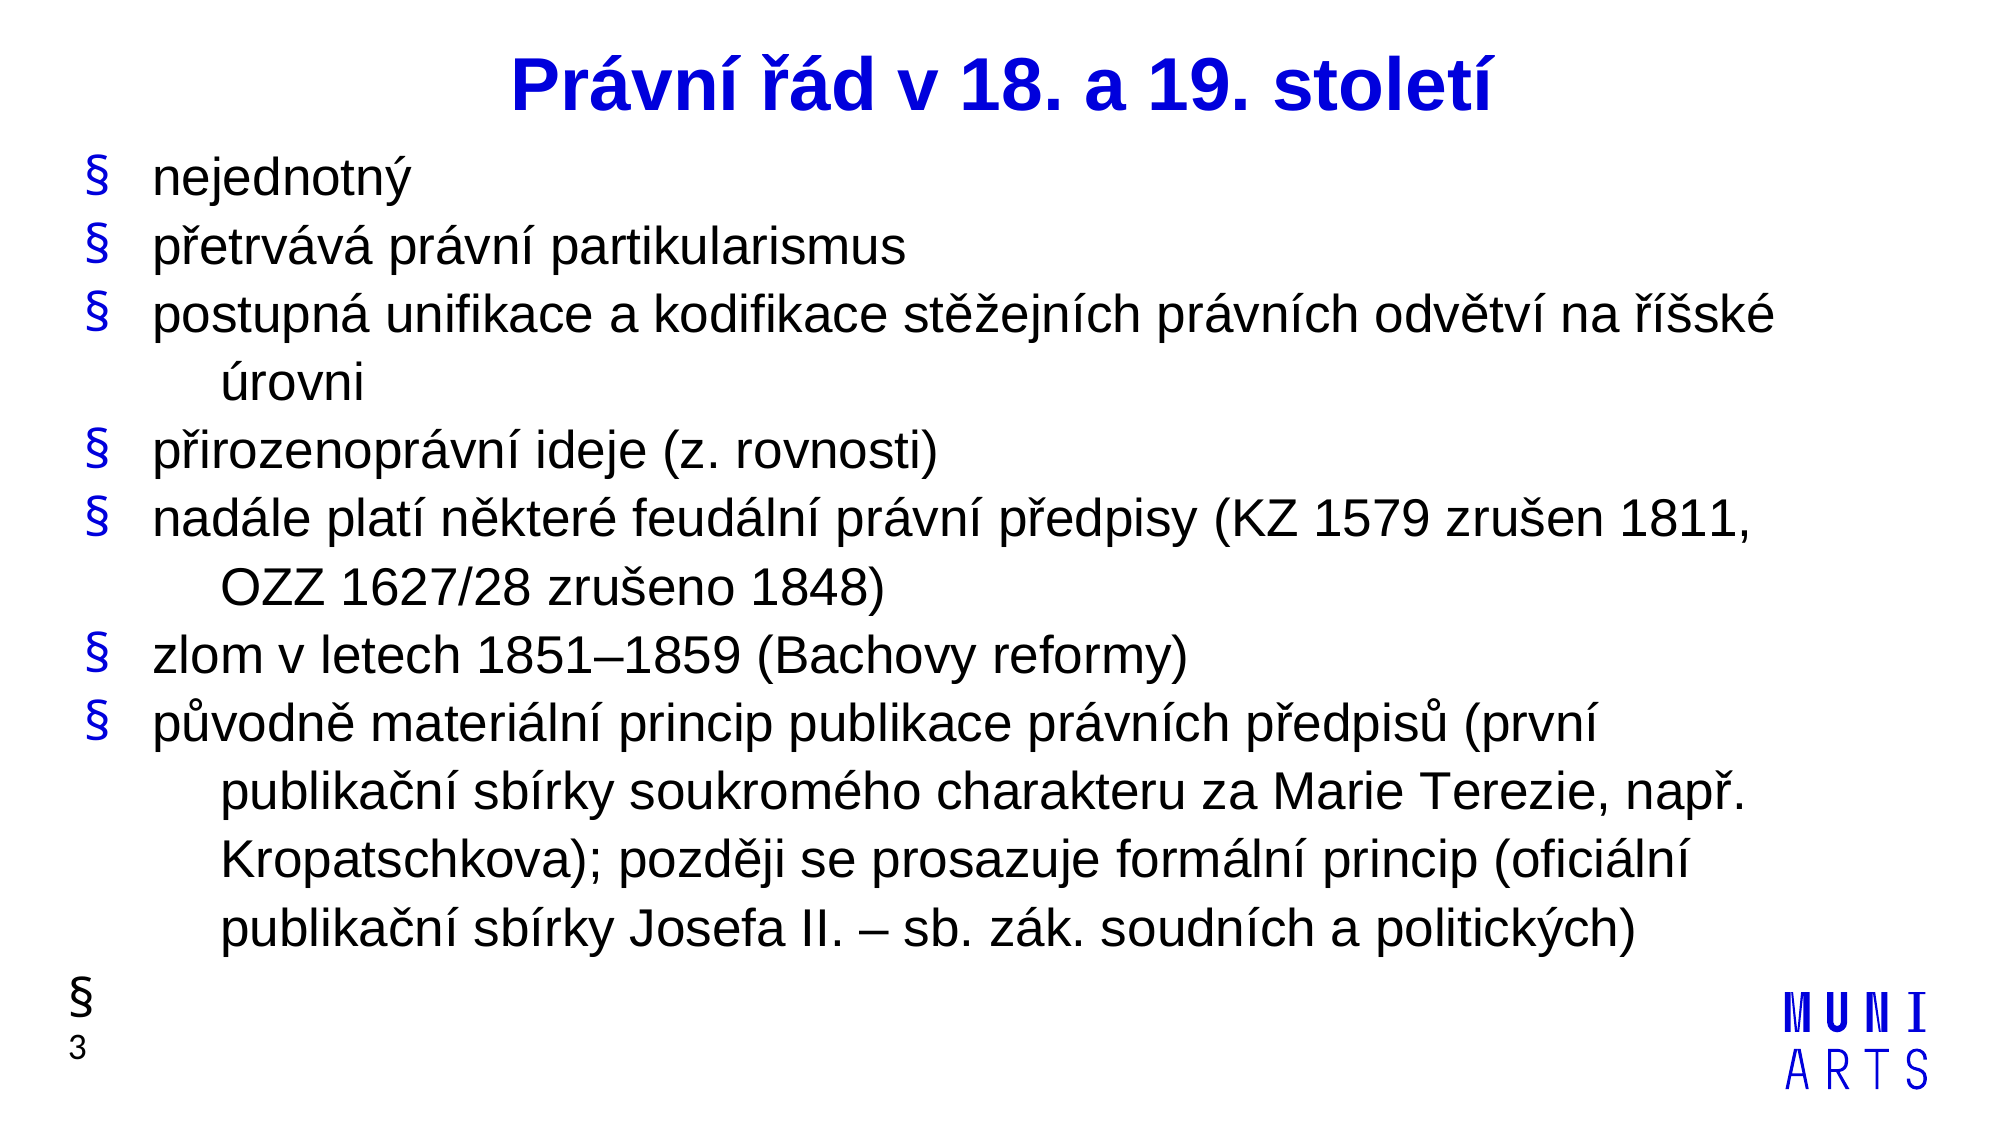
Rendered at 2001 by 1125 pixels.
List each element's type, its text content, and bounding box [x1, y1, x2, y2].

list nejednotný přetrvává právní partikularismus postupná unifikace a kodifikace stěžejních právních odvětví na říšské úrovni přirozenoprávní ideje (z. rovnosti) nadále platí některé feudální právní předpisy (KZ 1579 zrušen 1811, OZZ 1627/28 zrušeno 1848) zlom v letech 1851–1859 (Bachovy reformy) původně materiální princip publikace právních předpisů (první publikační sbírky soukromého charakteru za Marie Terezie, např. Kropatschkova); později se prosazuje formální princip (oficiální publikační sbírky Josefa II. – sb. zák. soudních a politických) [67, 138, 1819, 959]
title Právní řád v 18. a 19. století [109, 42, 1895, 117]
text_box 2 [67, 1021, 110, 1063]
